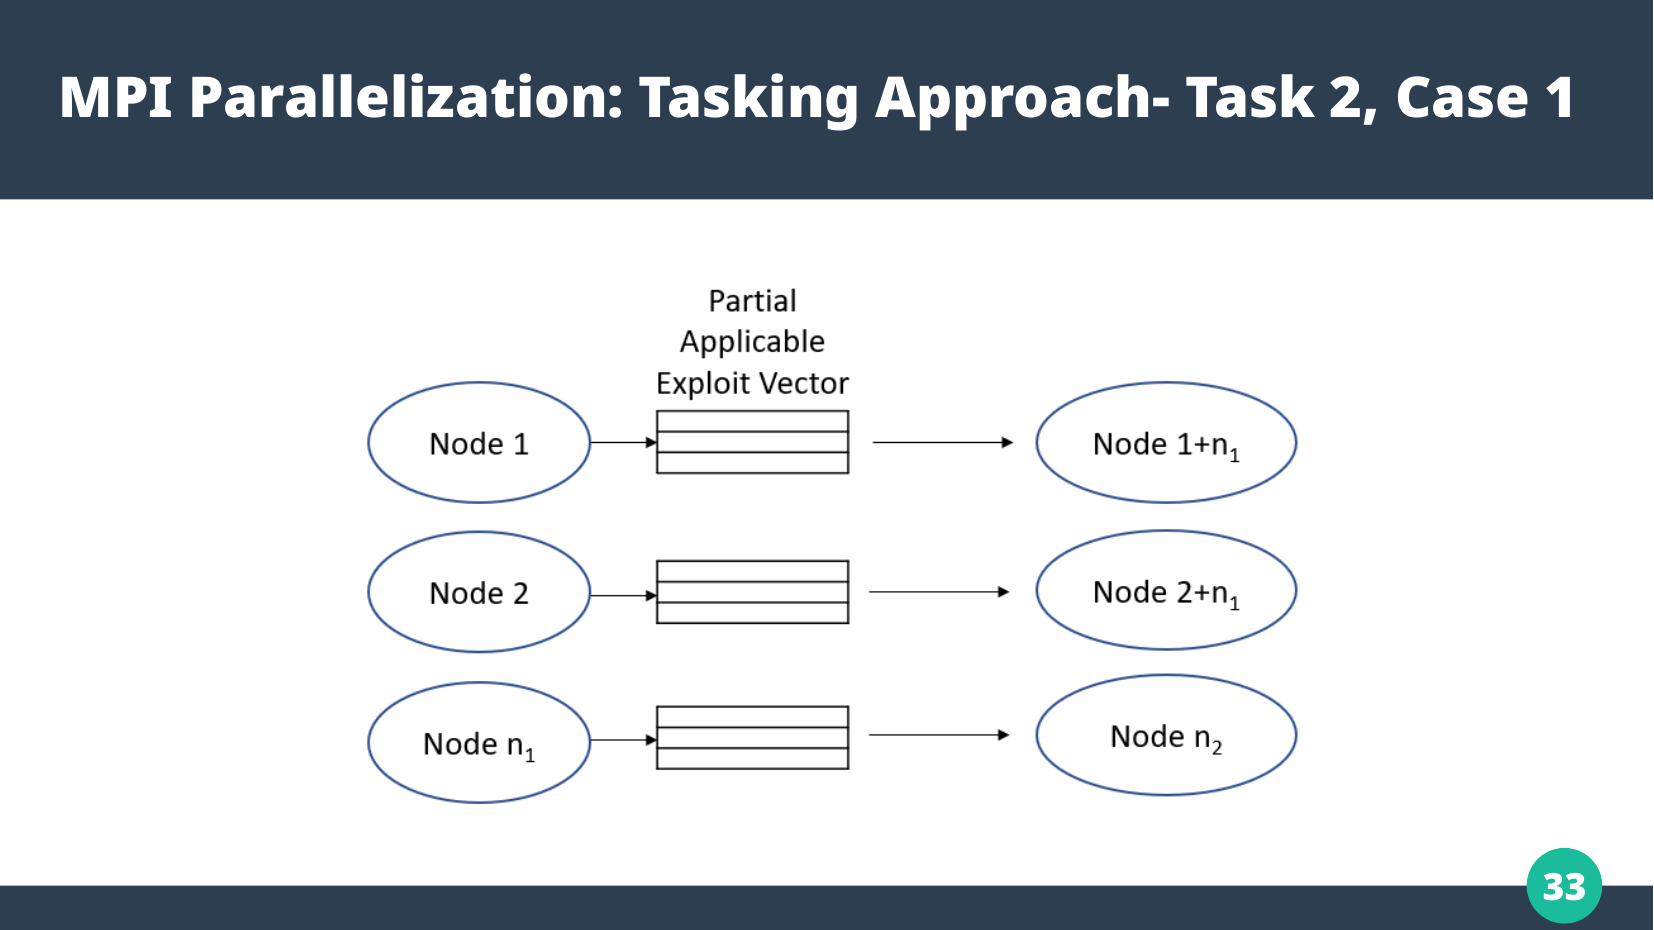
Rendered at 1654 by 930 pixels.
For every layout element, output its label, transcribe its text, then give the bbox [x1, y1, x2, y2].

title MPI Parallelization: Tasking Approach- Task 2, Case 1 [58, 36, 1594, 155]
picture [337, 247, 1323, 818]
